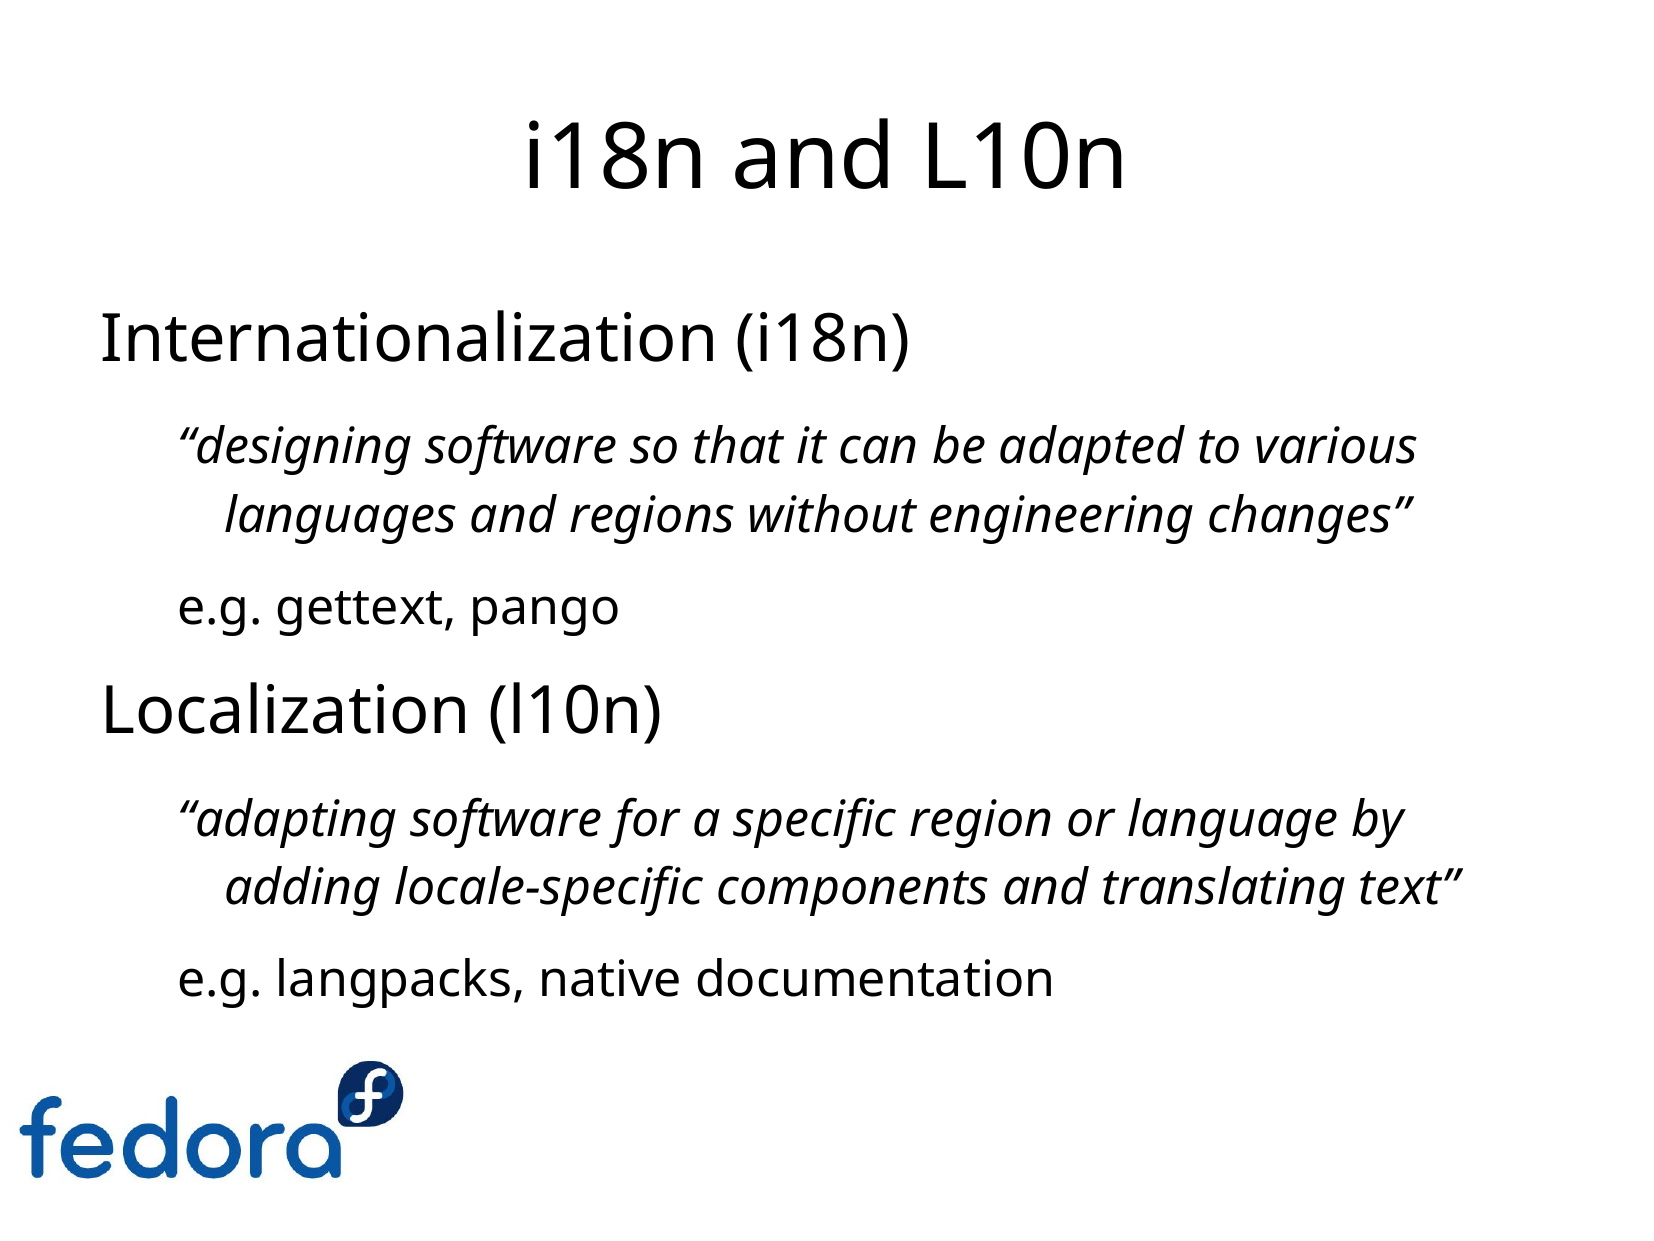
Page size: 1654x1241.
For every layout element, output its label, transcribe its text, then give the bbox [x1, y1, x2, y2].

title i18n and L10n [82, 49, 1571, 257]
list Internationalization (i18n) “designing software so that it can be adapted to various languages and regions without engineering changes” e.g. gettext, pango Localization (l10n) “adapting software for a specific region or language by adding locale-specific components and translating text” e.g. langpacks, native documentation [82, 290, 1571, 1109]
picture [11, 1049, 413, 1199]
